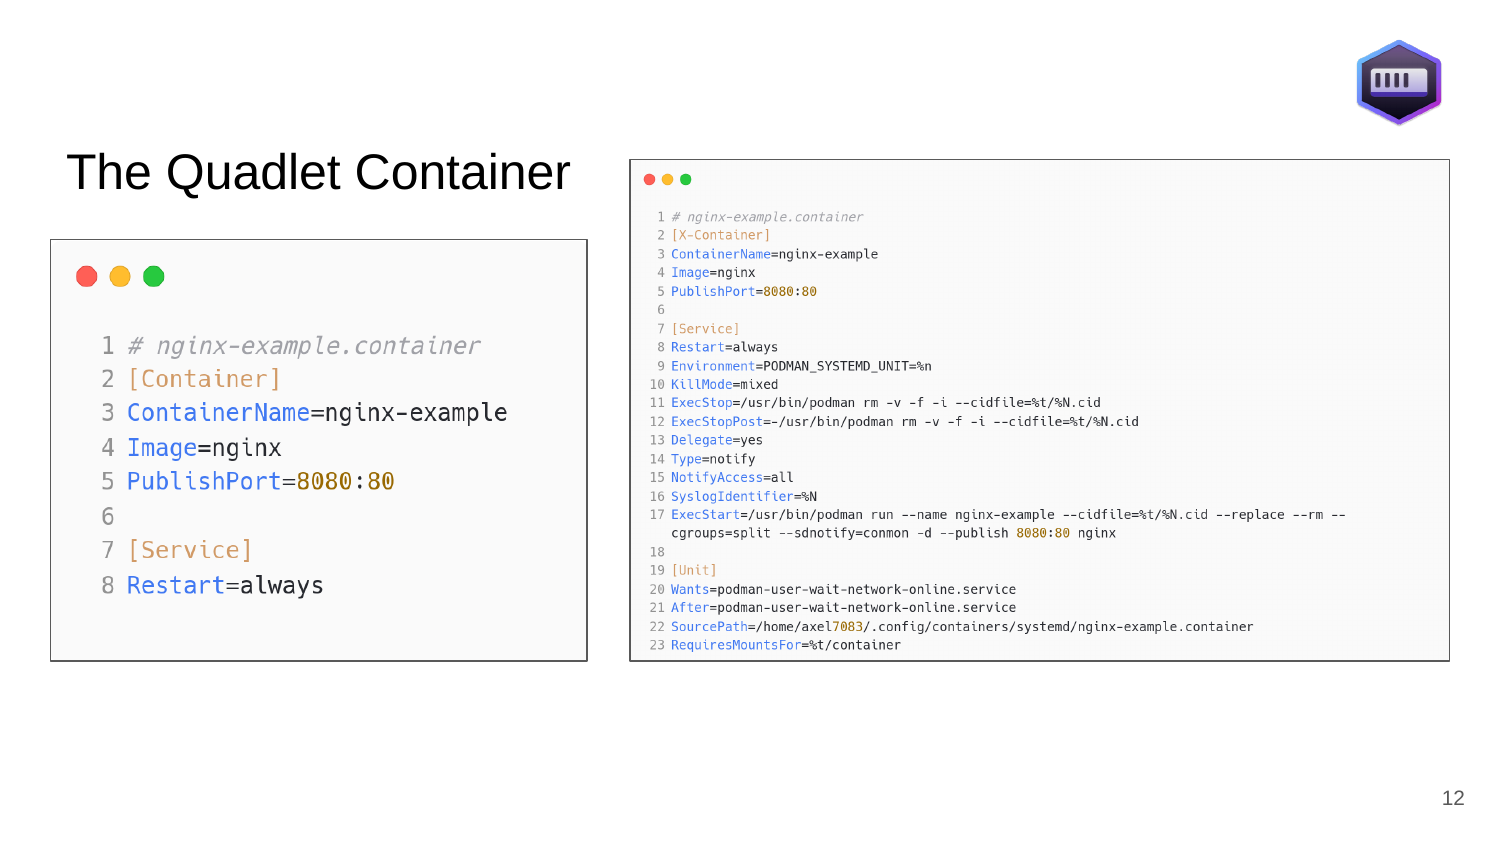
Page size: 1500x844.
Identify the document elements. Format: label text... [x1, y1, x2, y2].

title The Quadlet Container [51, 91, 677, 216]
picture [1348, 32, 1449, 134]
slide_number <number> [1389, 764, 1480, 830]
picture [51, 240, 587, 661]
picture [630, 160, 1449, 661]
